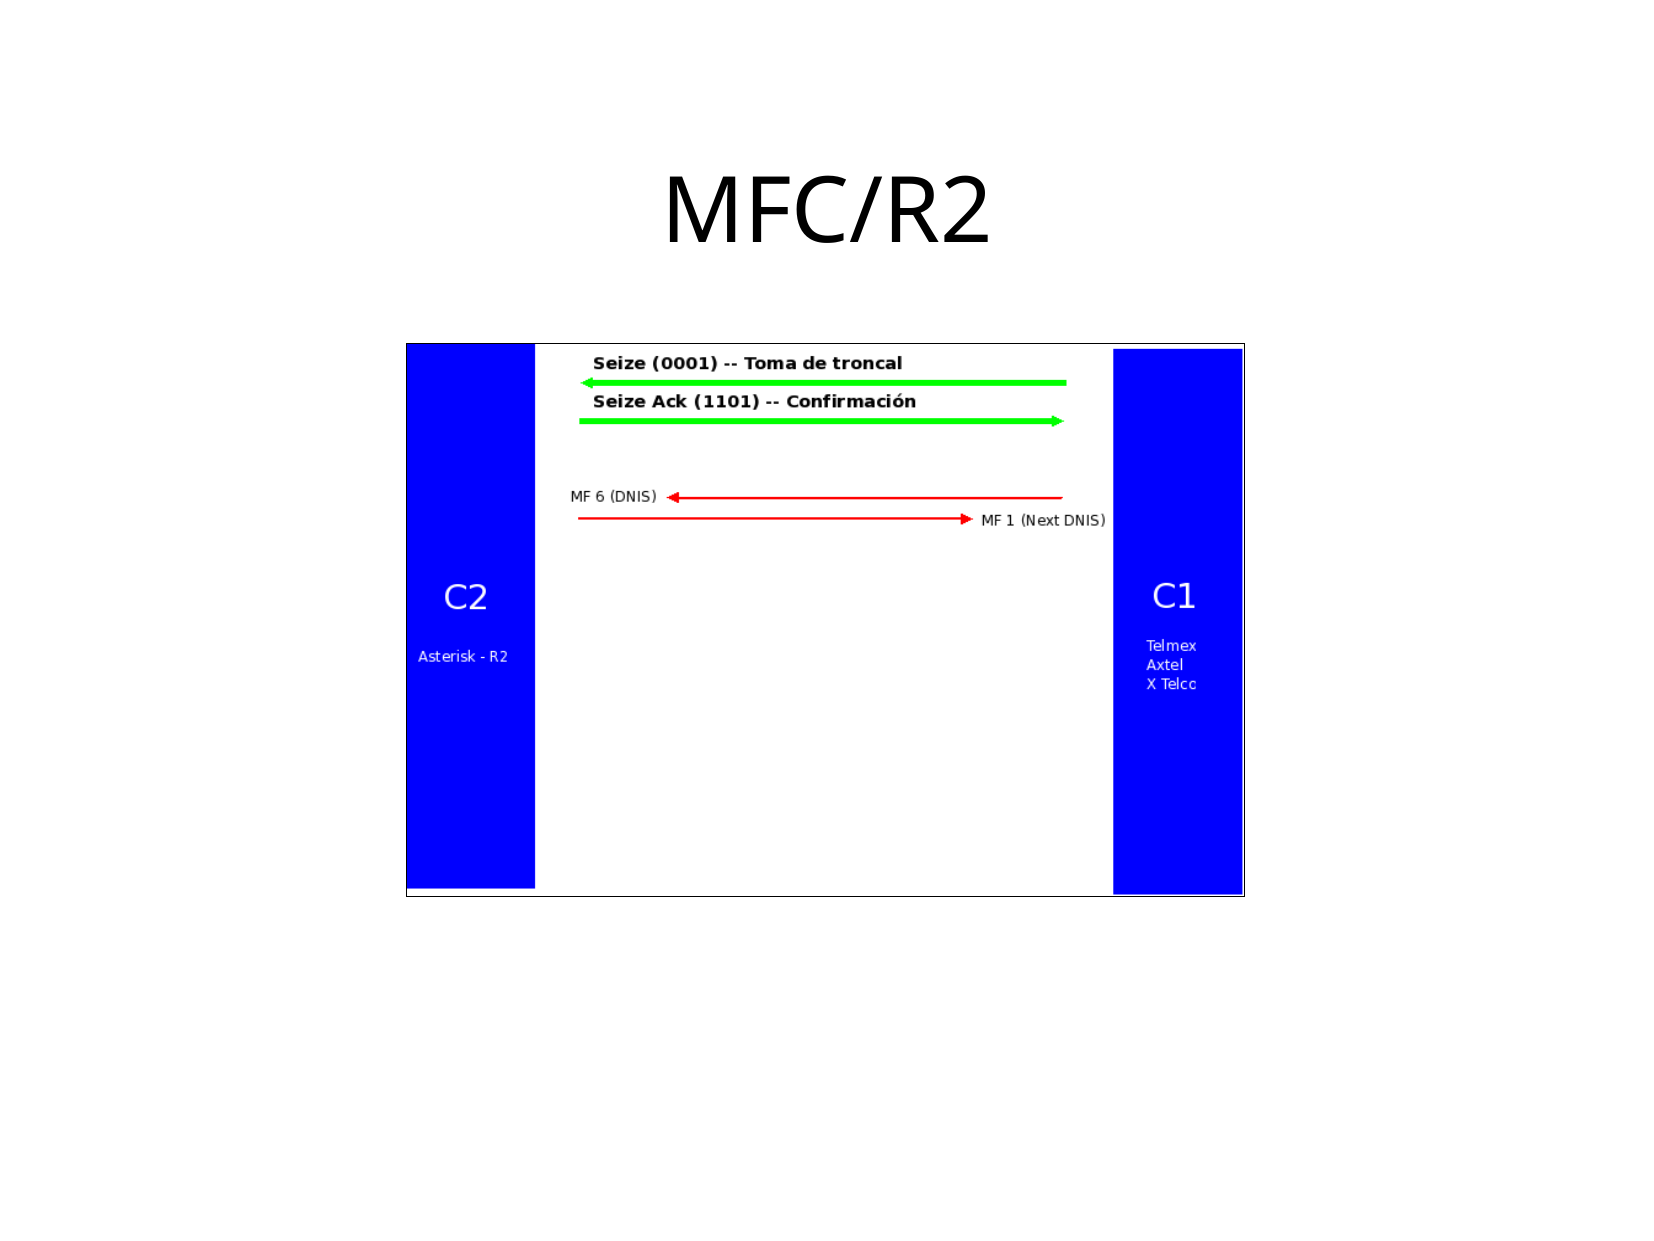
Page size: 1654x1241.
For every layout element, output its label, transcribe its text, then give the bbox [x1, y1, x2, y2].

title MFC/R2 [121, 102, 1534, 311]
picture [406, 343, 1245, 897]
